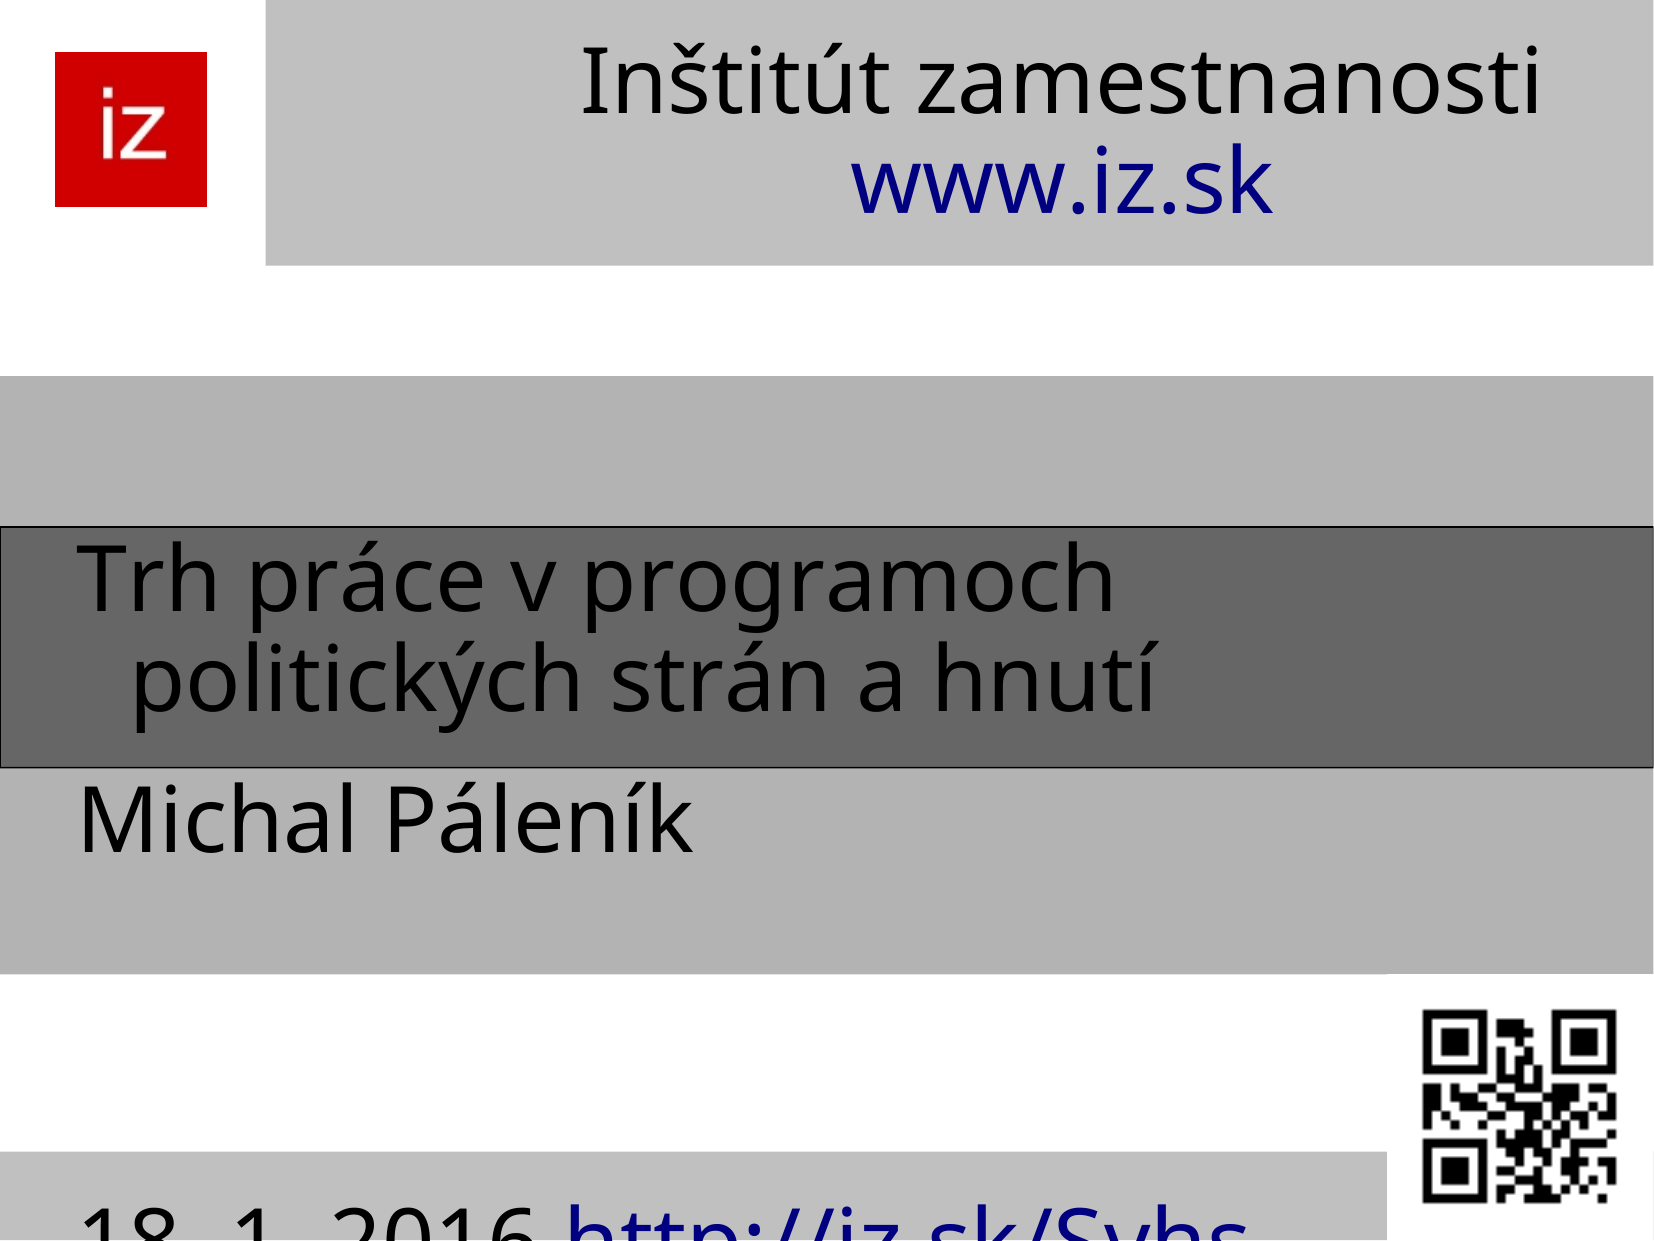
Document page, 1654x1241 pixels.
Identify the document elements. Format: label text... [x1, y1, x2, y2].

picture [1387, 974, 1654, 1241]
title Inštitút zamestnanosti www.iz.sk [561, 29, 1565, 237]
list Trh práce v programoch politických strán a hnutí Michal Páleník 18. 1. 2016 http://iz.sk/Svhs [59, 531, 1506, 1201]
text_box [0, 376, 1654, 975]
picture [55, 52, 207, 207]
